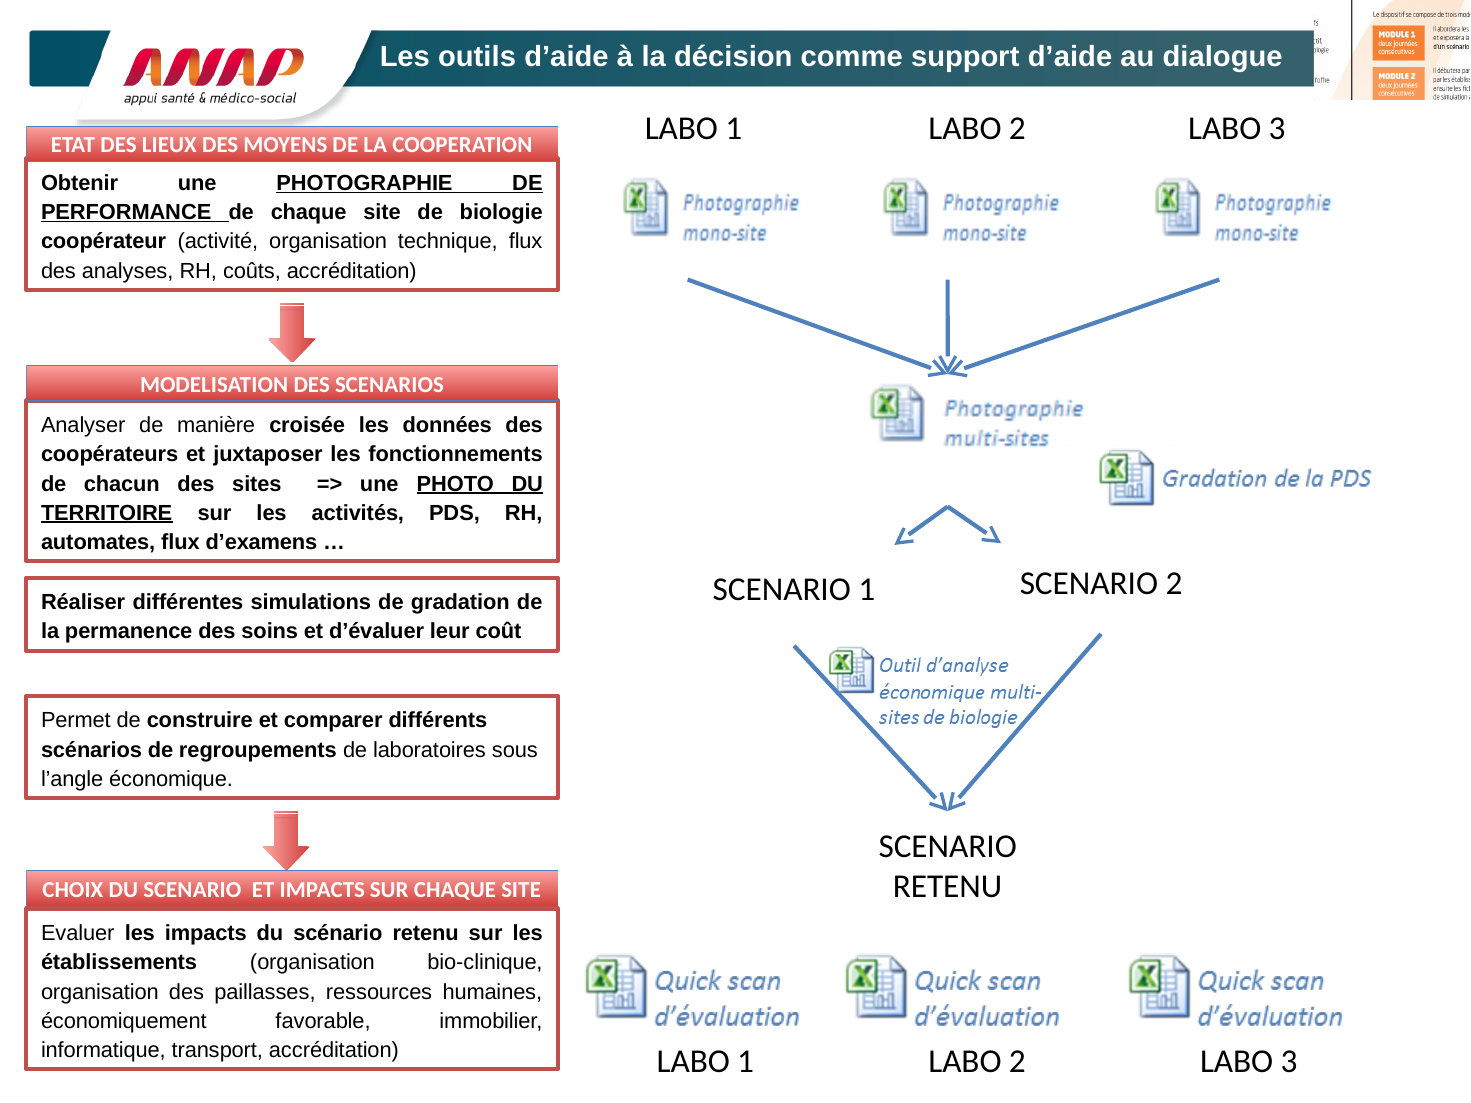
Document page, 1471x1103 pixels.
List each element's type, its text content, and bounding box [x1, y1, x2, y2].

text_box Permet de construire et comparer différents scénarios de regroupements de laboratoires sous l’angle économique. [26, 695, 558, 799]
text_box MODELISATION DES SCENARIOS [26, 365, 558, 401]
picture [805, 374, 1380, 516]
text_box Obtenir une PHOTOGRAPHIE DE PERFORMANCE de chaque site de biologie coopérateur (activité, organisation technique, flux des analyses, RH, coûts, accréditation) [26, 162, 558, 290]
text_box Evaluer les impacts du scénario retenu sur les établissements (organisation bio-clinique, organisation des paillasses, ressources humaines, économiquement favorable, immobilier, informatique, transport, accréditation) [26, 908, 558, 1070]
text_box [262, 814, 310, 871]
picture [1012, 693, 1054, 741]
picture [569, 941, 806, 1036]
text_box ETAT DES LIEUX DES MOYENS DE LA COOPERATION [26, 126, 558, 162]
text_box Réaliser différentes simulations de gradation de la permanence des soins et d’évaluer leur coût [26, 577, 558, 651]
text_box CHOIX DU SCENARIO ET IMPACTS SUR CHAQUE SITE [26, 870, 558, 906]
picture [829, 941, 1066, 1036]
picture [1113, 941, 1350, 1036]
picture [794, 650, 878, 741]
picture [0, 0, 1471, 280]
text_box Les outils d’aide à la décision comme support d’aide au dialogue [365, 24, 1031, 85]
picture [798, 645, 1054, 741]
text_box [268, 306, 316, 363]
text_box Analyser de manière croisée les données des coopérateurs et juxtaposer les fonctionnements de chacun des sites => une PHOTO DU TERRITOIRE sur les activités, PDS, RH, automates, flux d’examens … [26, 401, 558, 562]
